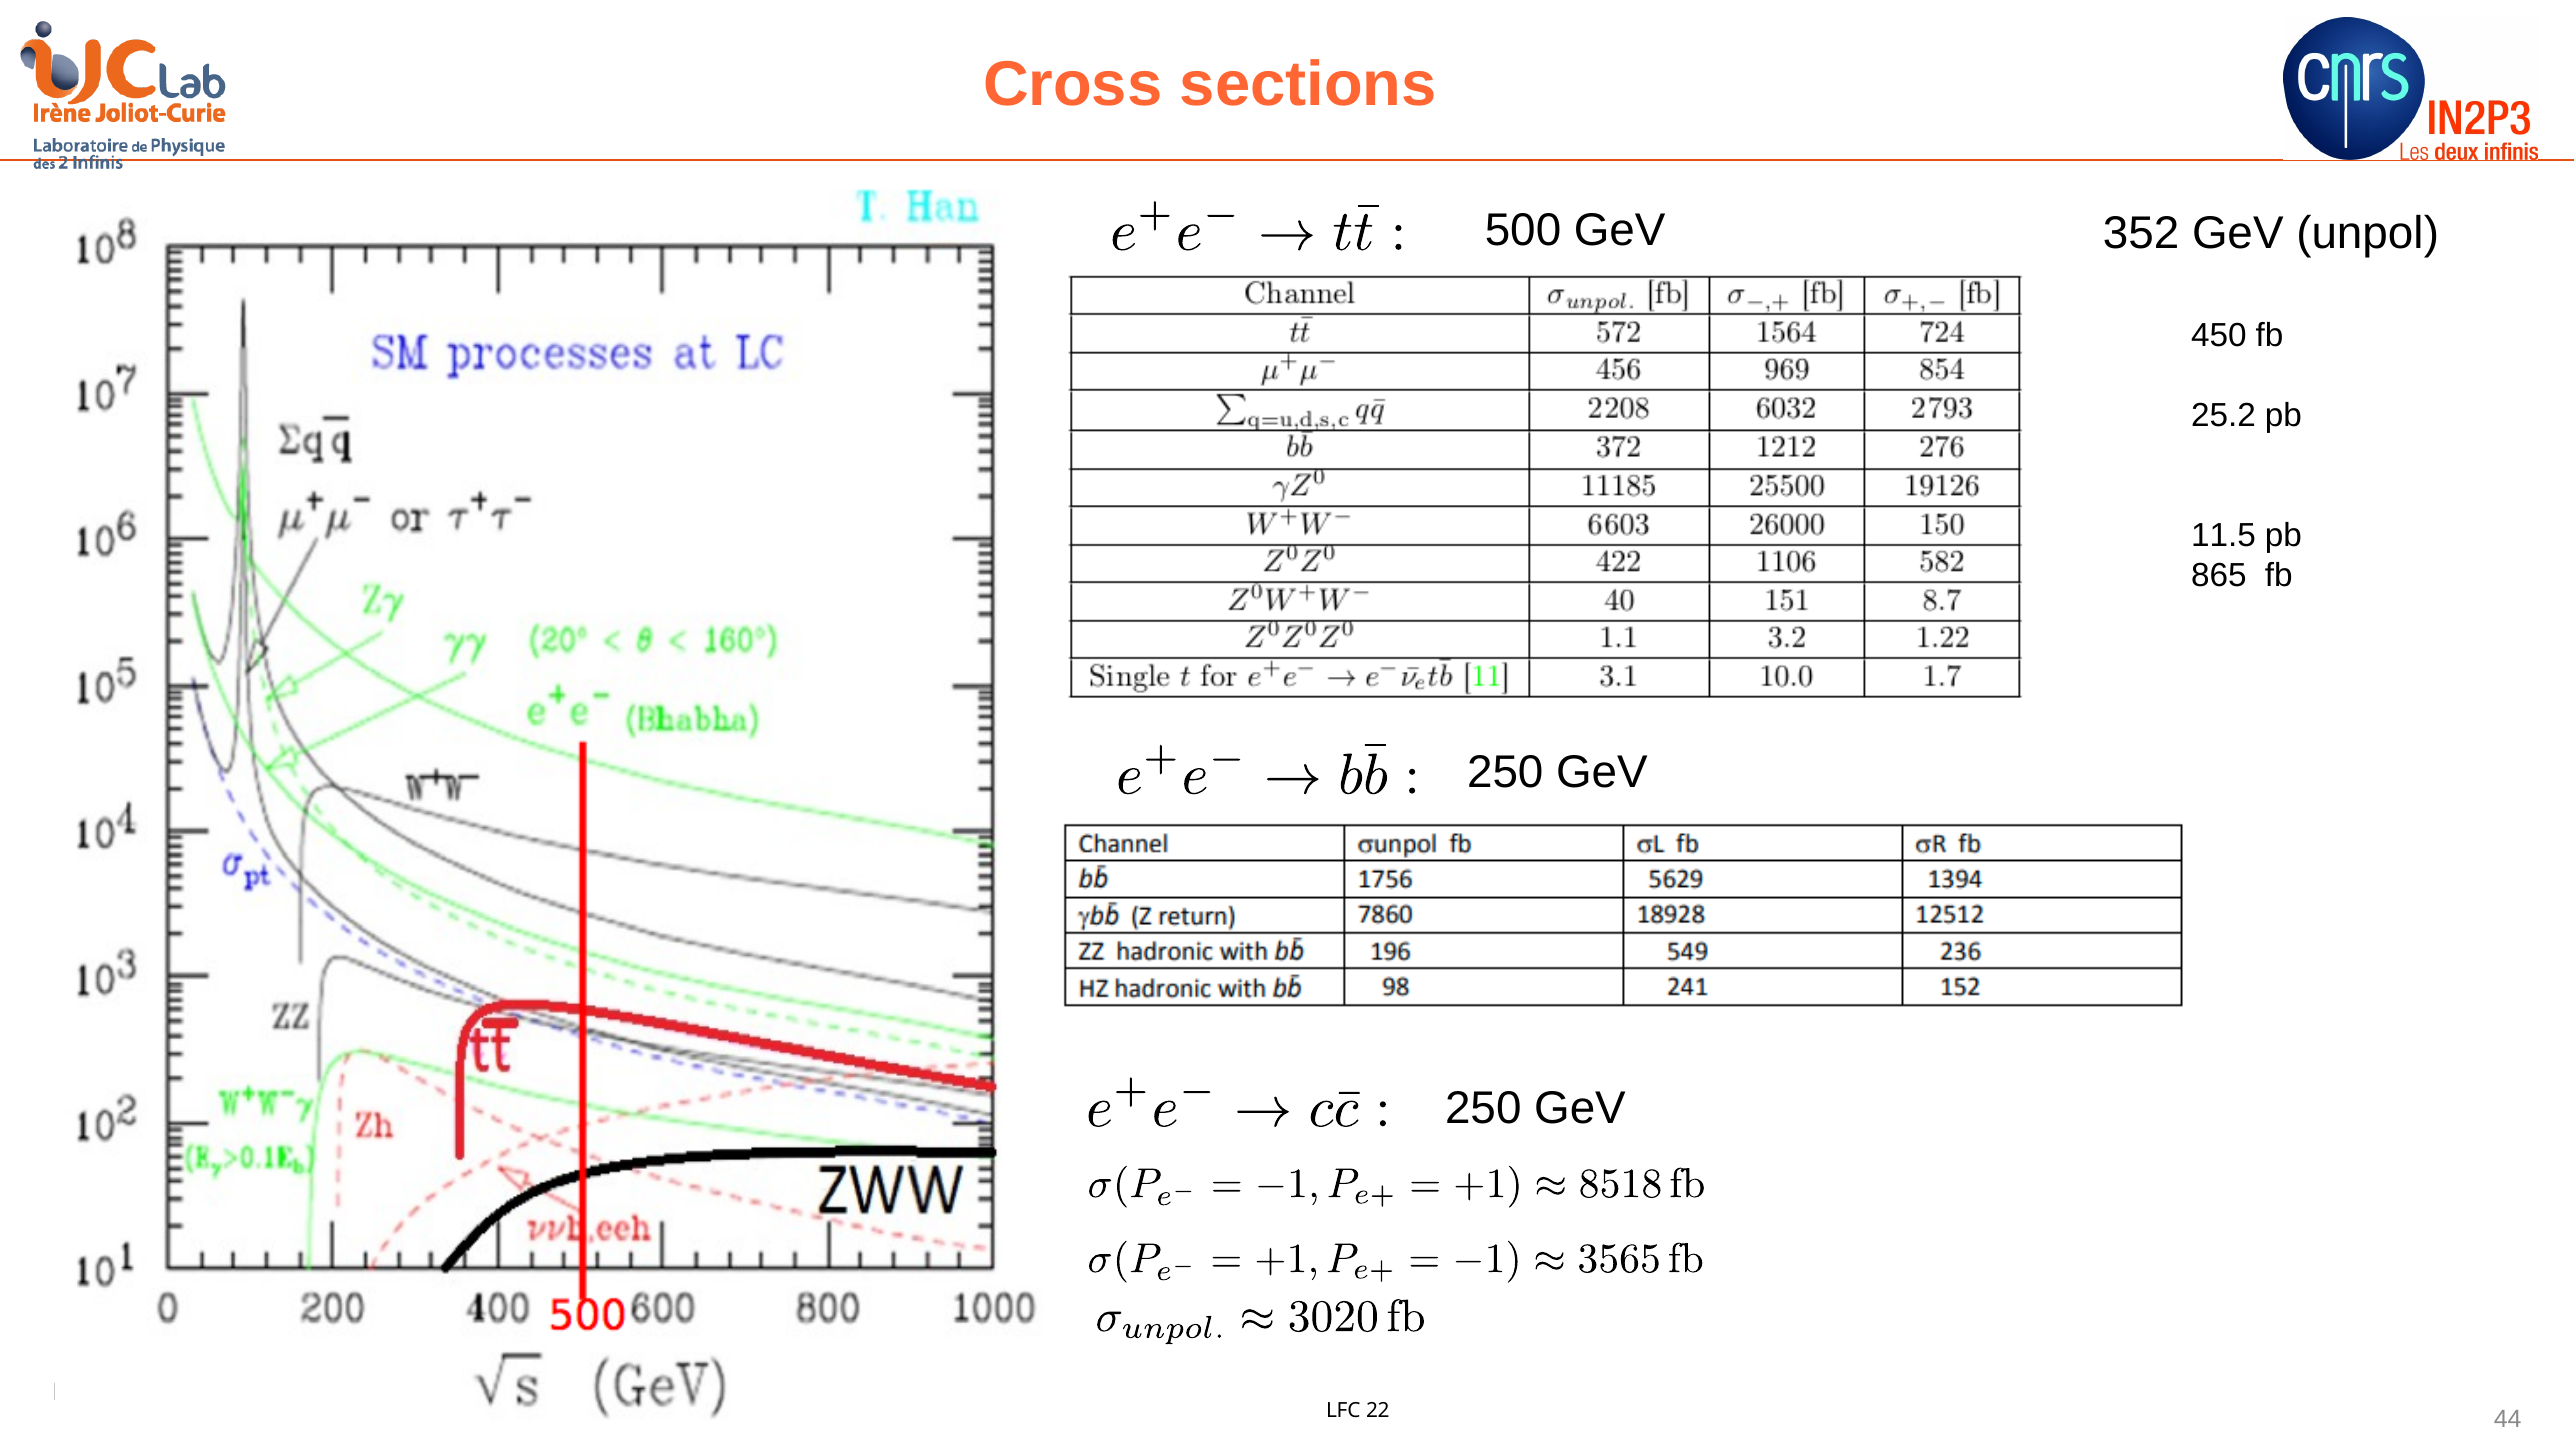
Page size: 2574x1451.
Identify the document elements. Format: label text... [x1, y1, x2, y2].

text_box 450 fb 25.2 pb 11.5 pb 865 fb [2176, 305, 2447, 601]
text_box 500 GeV [1470, 192, 1681, 263]
picture [1115, 744, 1416, 795]
title Cross sections [51, 34, 2369, 132]
text_box 250 GeV [1452, 734, 1663, 805]
picture [1064, 273, 2039, 703]
picture [1095, 1299, 1424, 1345]
text_box 250 GeV [1430, 1070, 1641, 1141]
picture [1110, 200, 1402, 251]
text_box 352 GeV (unpol) [2088, 195, 2455, 265]
picture [1061, 821, 2194, 1014]
picture [1085, 1164, 1706, 1210]
picture [1085, 1239, 1704, 1285]
picture [4, 6, 241, 184]
picture [1083, 1074, 1389, 1130]
picture [2283, 17, 2538, 160]
picture [55, 189, 1051, 1423]
